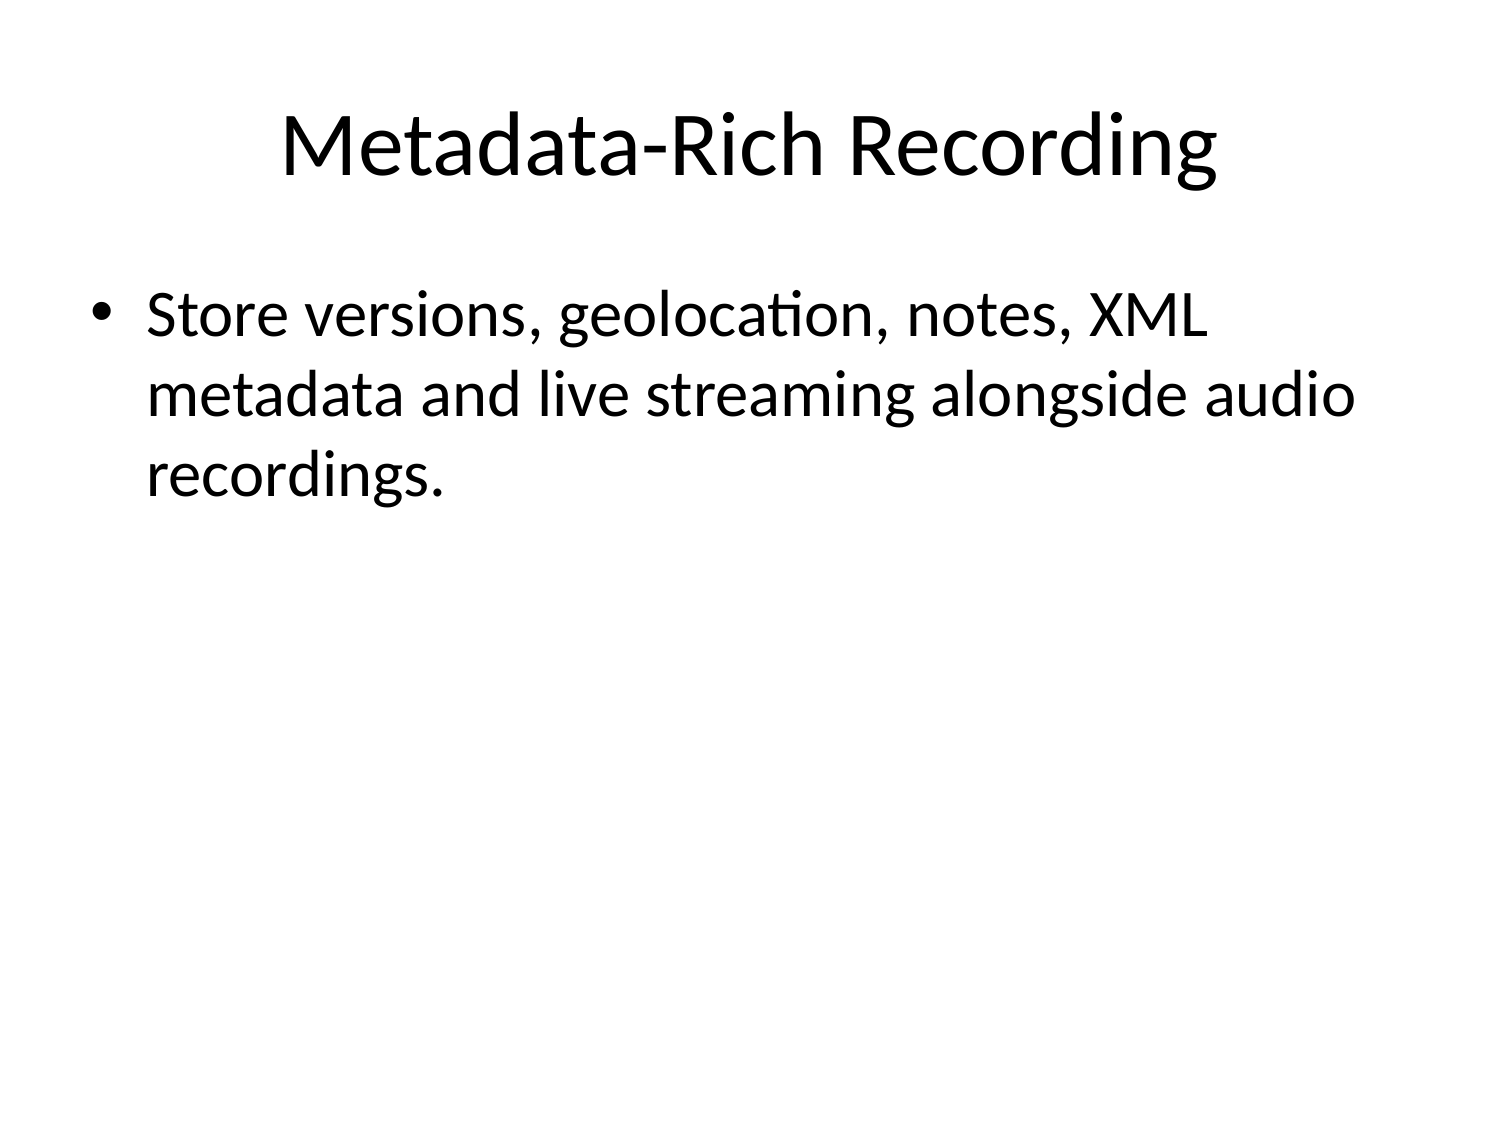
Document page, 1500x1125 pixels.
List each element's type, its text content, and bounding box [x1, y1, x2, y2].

list Store versions, geolocation, notes, XML metadata and live streaming alongside audio recordings. [75, 262, 1425, 1005]
title Metadata-Rich Recording [75, 45, 1425, 233]
